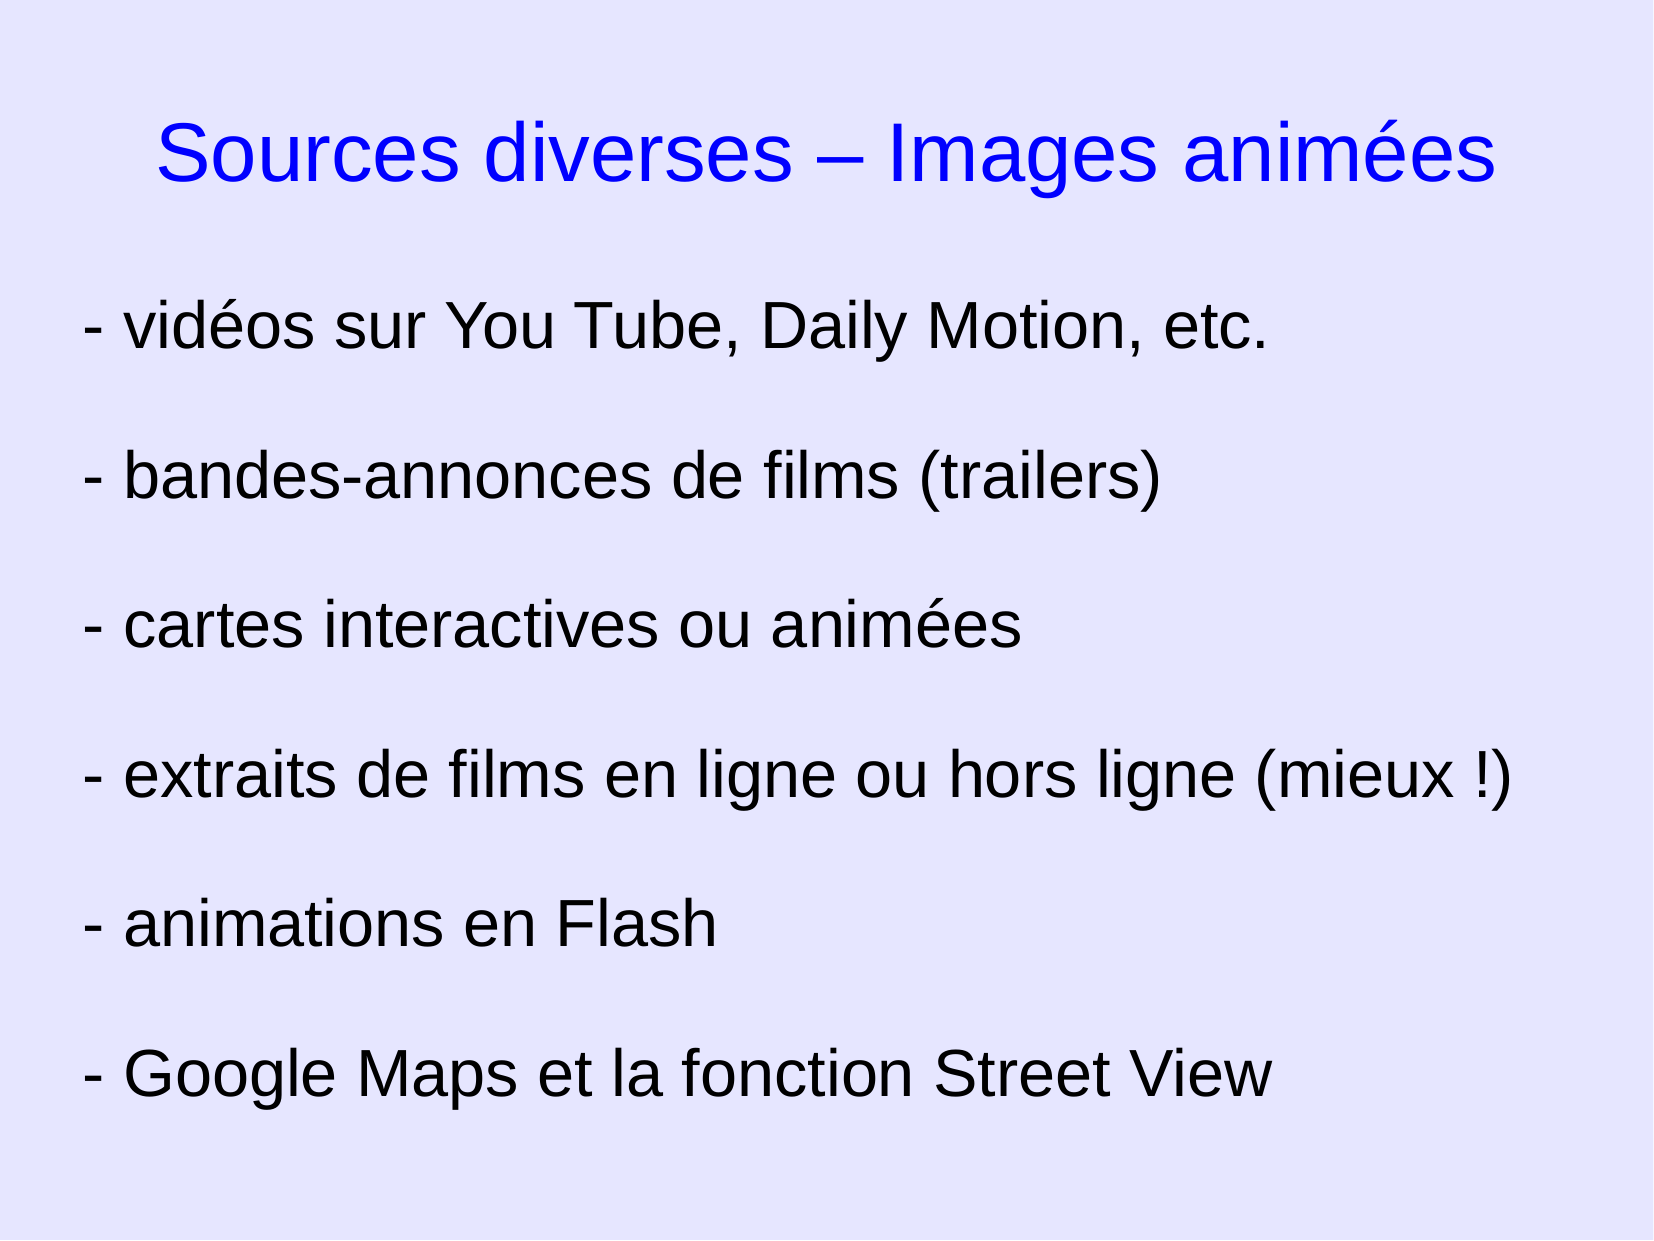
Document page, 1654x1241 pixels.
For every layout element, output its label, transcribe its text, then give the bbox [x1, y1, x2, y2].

title Sources diverses – Images animées [82, 56, 1571, 250]
subtitle - vidéos sur You Tube, Daily Motion, etc. - bandes-annonces de films (trailers) - cartes interactives ou animées - extraits de films en ligne ou hors ligne (mieux !) - animations en Flash - Google Maps et la fonction Street View [82, 288, 1571, 1111]
